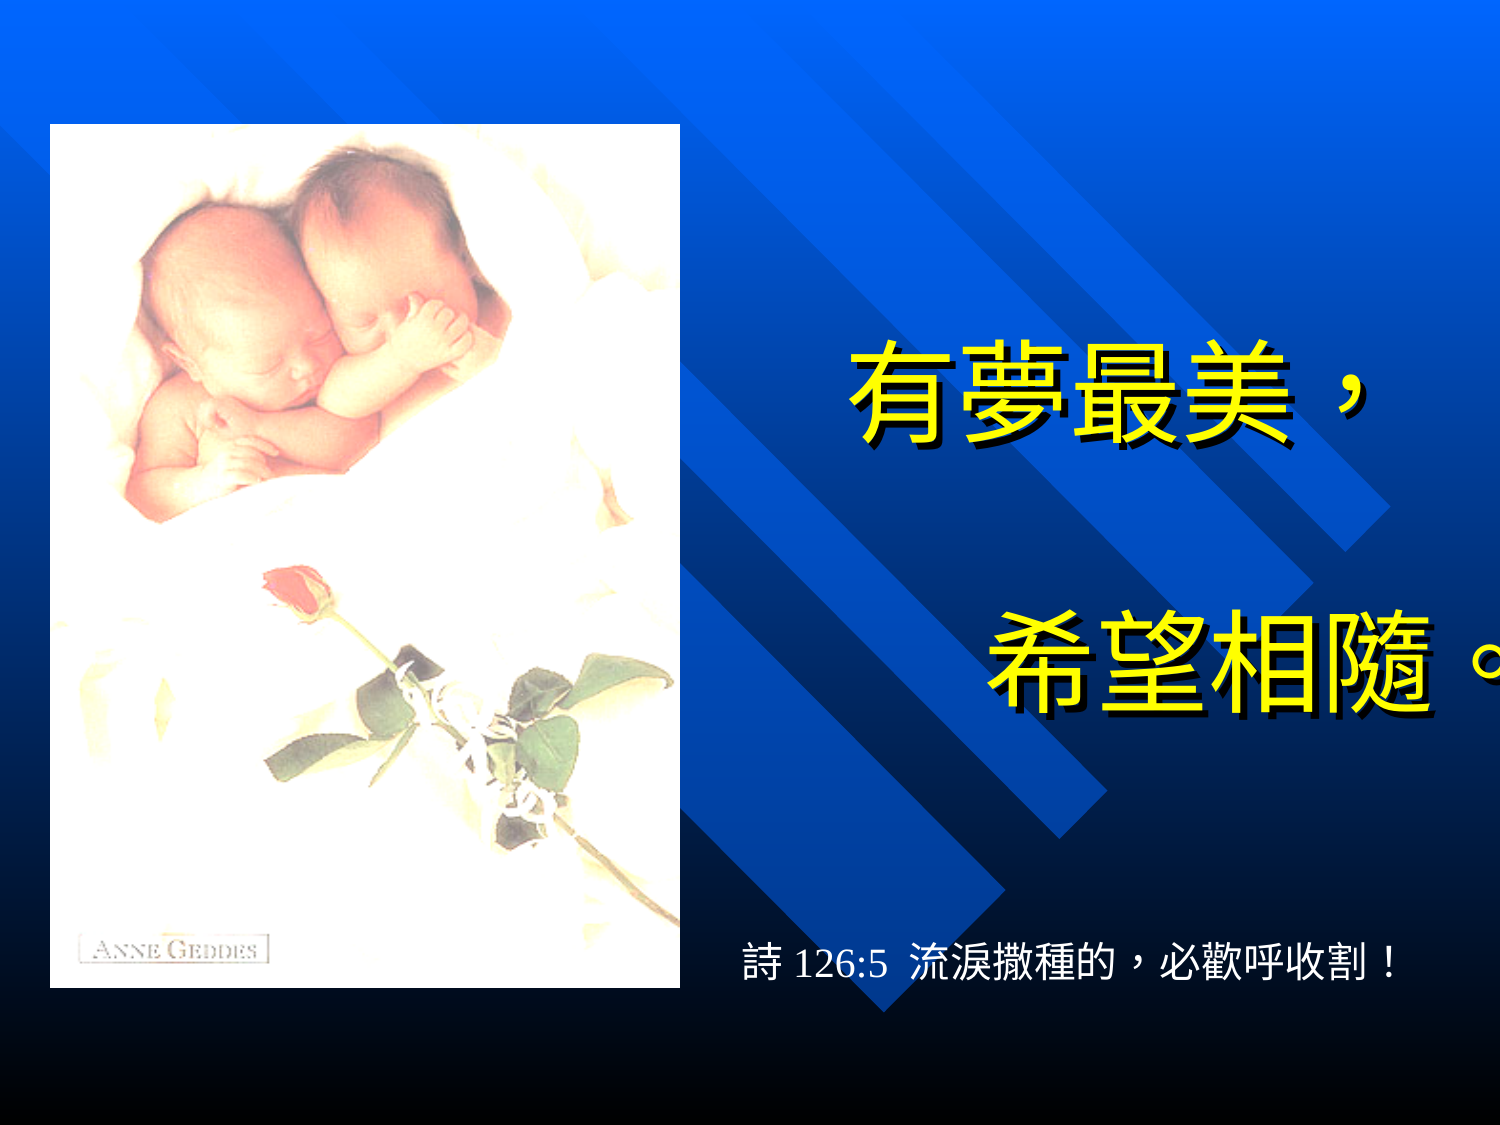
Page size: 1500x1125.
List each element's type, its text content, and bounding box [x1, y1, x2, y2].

picture [50, 125, 680, 988]
text_box 詩126:5 流淚撒種的，必歡呼收割！ [726, 928, 1435, 994]
text_box 有夢最美， 希望相隨。 [680, 314, 1459, 735]
